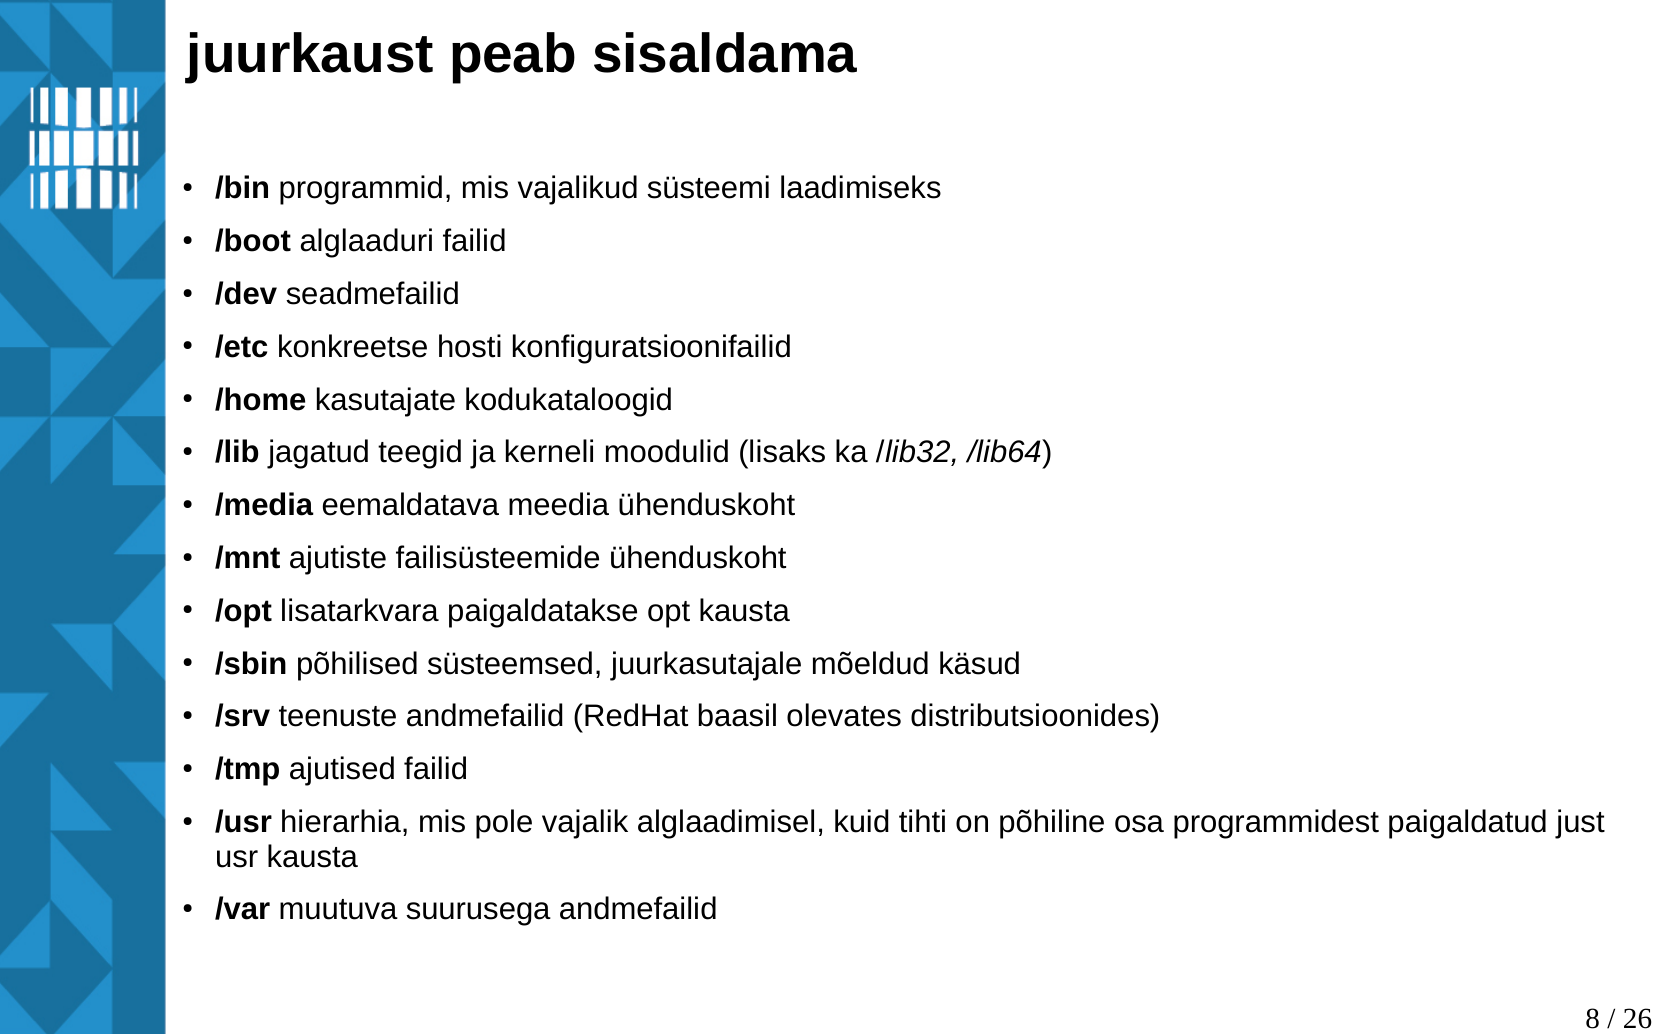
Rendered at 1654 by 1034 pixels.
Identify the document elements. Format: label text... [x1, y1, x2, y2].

title juurkaust peab sisaldama [186, 1, 1589, 105]
list /bin programmid, mis vajalikud süsteemi laadimiseks /boot alglaaduri failid /dev seadmefailid /etc konkreetse hosti konfiguratsioonifailid /home kasutajate kodukataloogid /lib jagatud teegid ja kerneli moodulid (lisaks ka /lib32, /lib64) /media eemaldatava meedia ühenduskoht /mnt ajutiste failisüsteemide ühenduskoht /opt lisatarkvara paigaldatakse opt kausta /sbin põhilised süsteemsed, juurkasutajale mõeldud käsud /srv teenuste andmefailid (RedHat baasil olevates distributsioonides) /tmp ajutised failid /usr hierarhia, mis pole vajalik alglaadimisel, kuid tihti on põhiline osa programmidest paigaldatud just usr kausta /var muutuva suurusega andmefailid [171, 170, 1625, 938]
